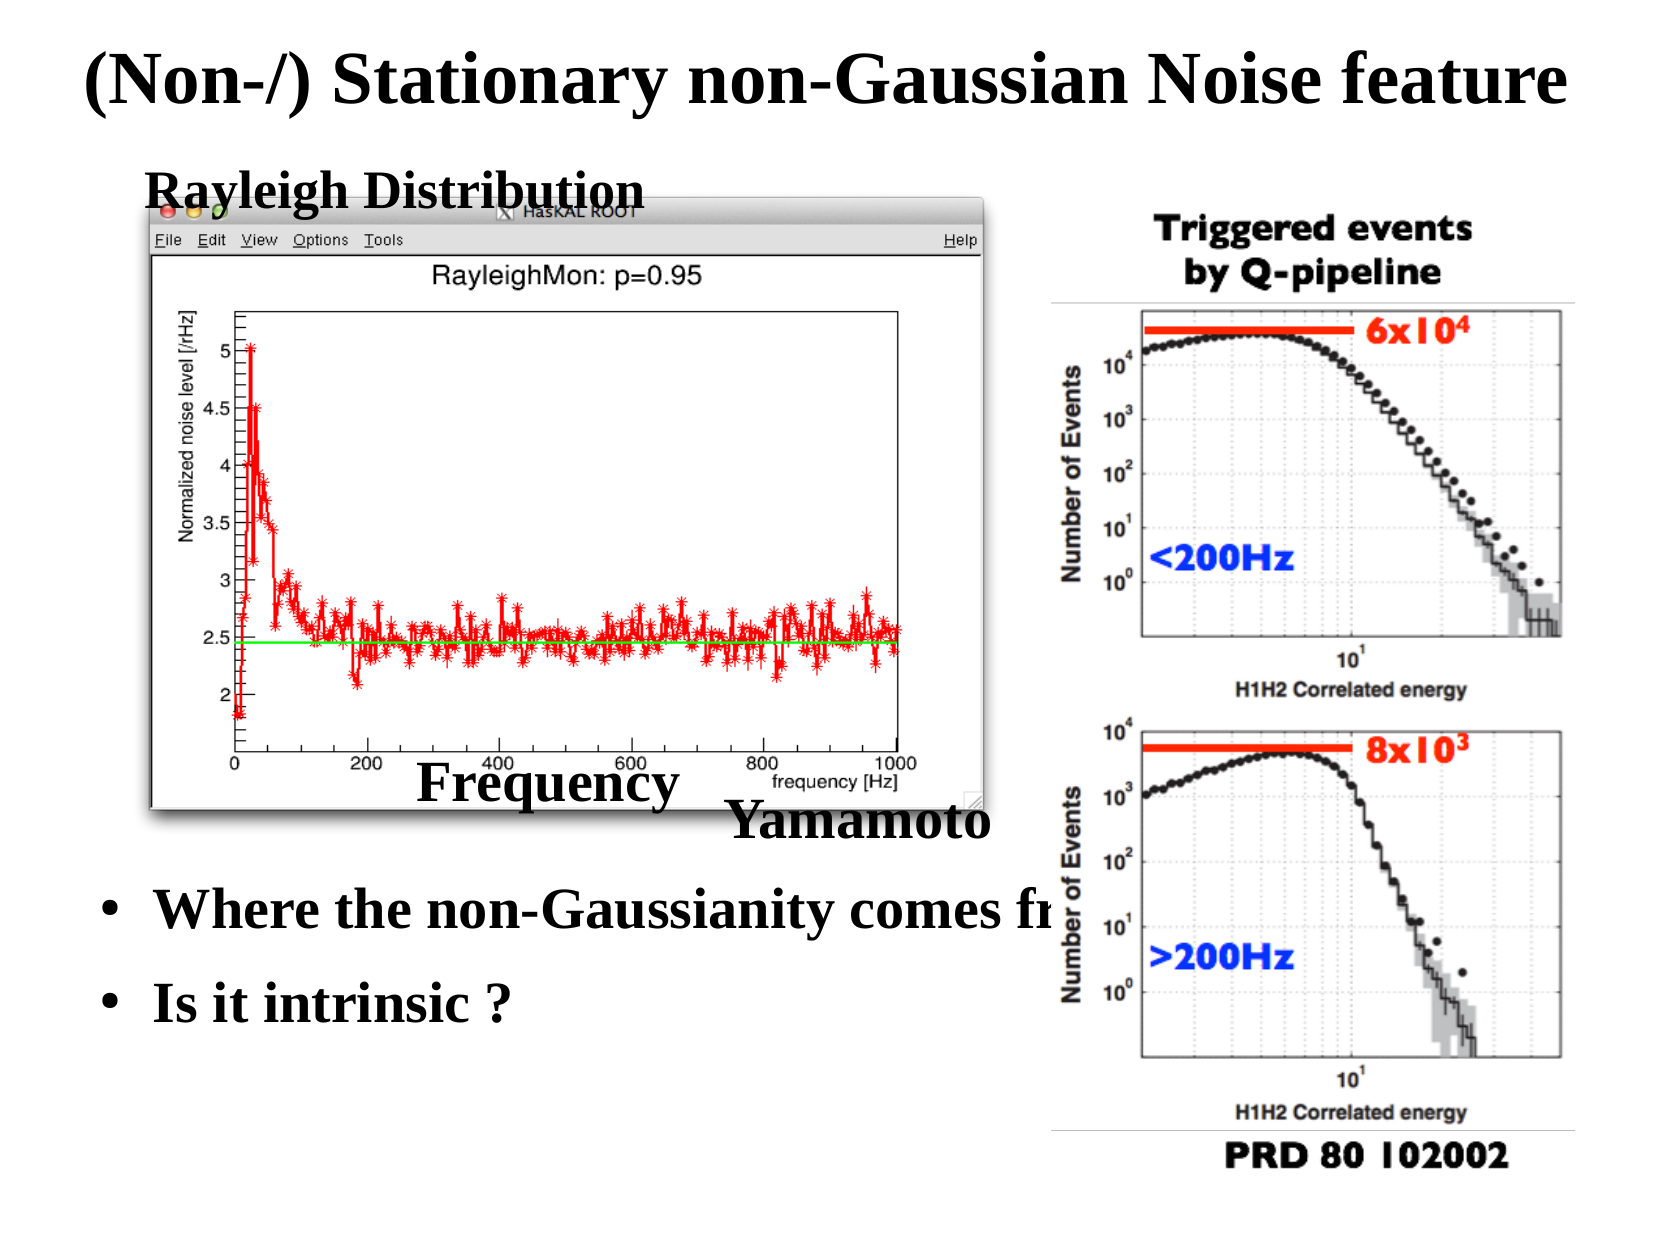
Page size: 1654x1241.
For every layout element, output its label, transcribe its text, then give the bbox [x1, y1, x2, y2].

text_box Yamamoto [708, 779, 1040, 863]
list Where the non-Gaussianity comes from? Is it intrinsic ? [81, 876, 1051, 1184]
picture [1051, 200, 1575, 1184]
text_box Rayleigh Distribution [129, 153, 674, 225]
picture [129, 188, 1004, 839]
text_box Frequency [401, 741, 733, 815]
title (Non-/) Stationary non-Gaussian Noise feature [82, 2, 1571, 154]
